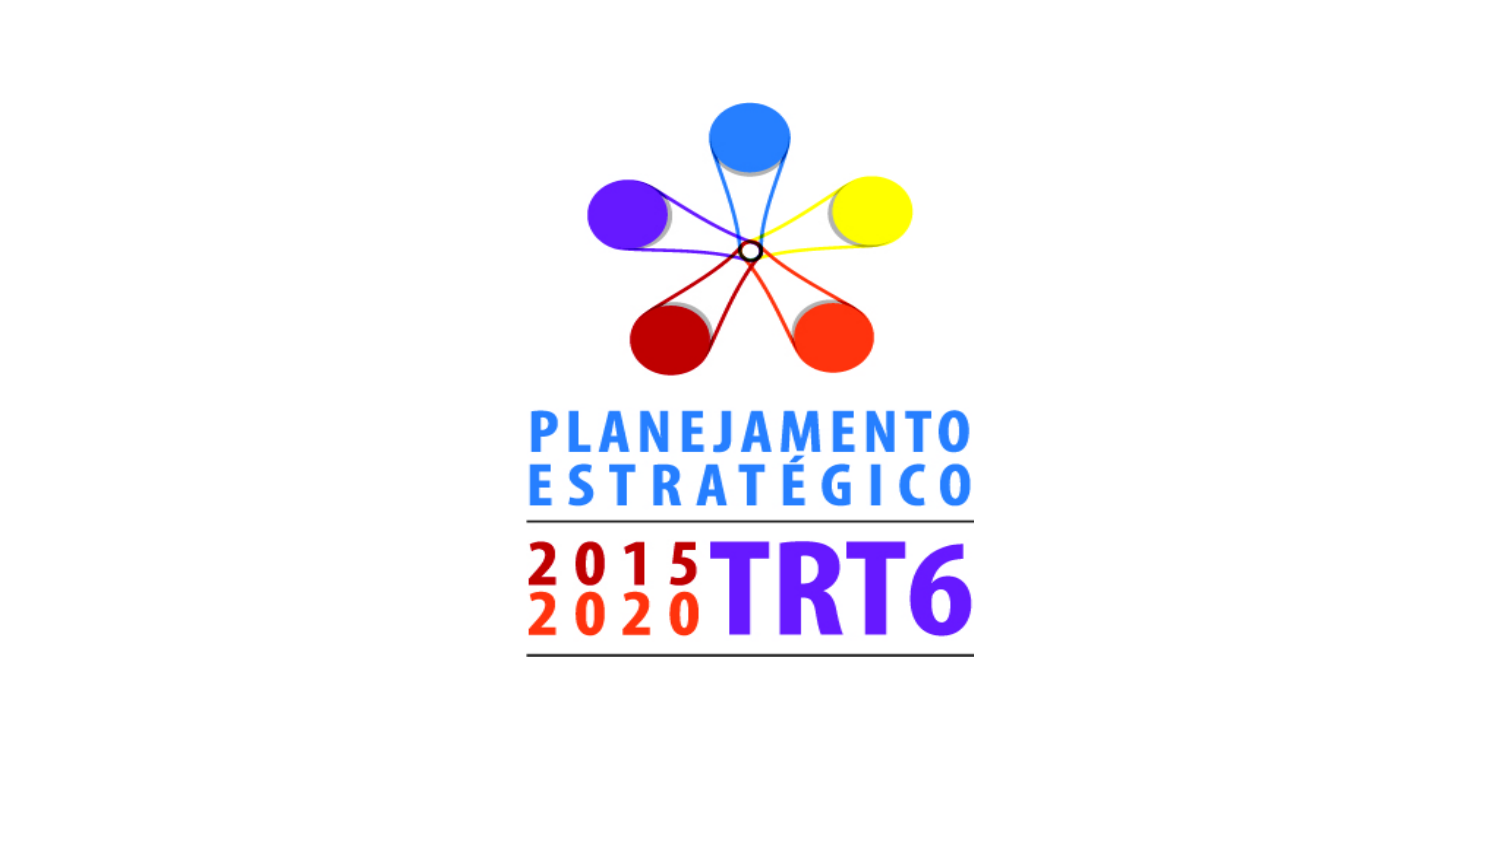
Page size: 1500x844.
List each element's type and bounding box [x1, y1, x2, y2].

picture [526, 102, 974, 657]
